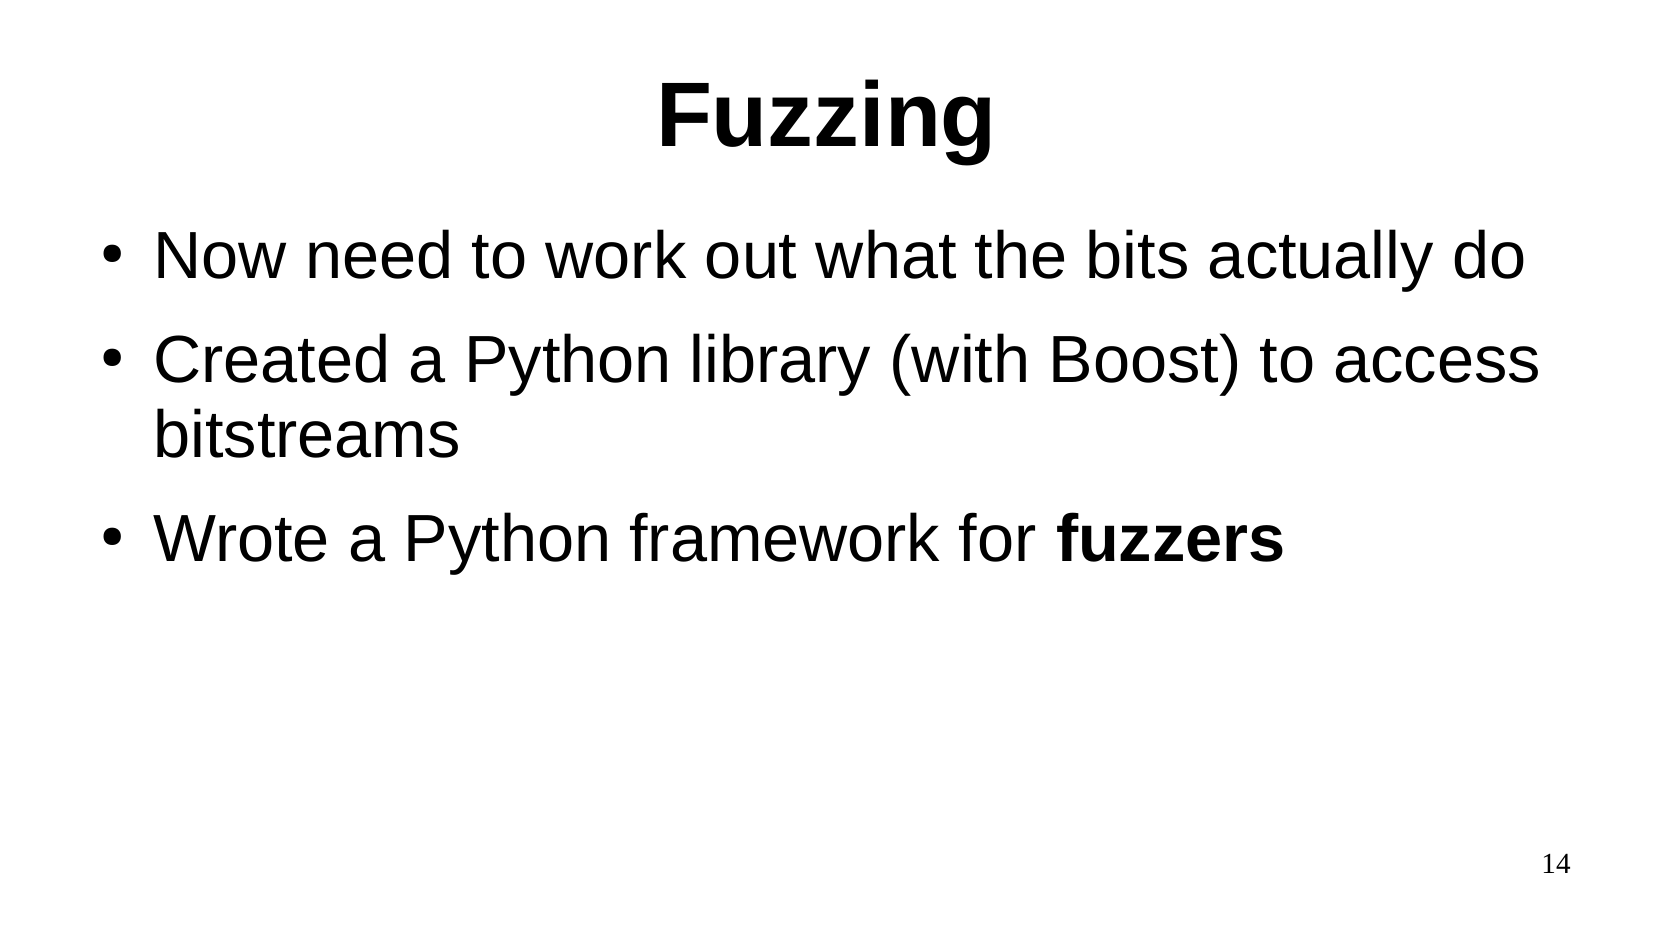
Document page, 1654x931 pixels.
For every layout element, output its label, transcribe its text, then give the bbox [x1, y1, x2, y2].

title Fuzzing [82, 37, 1571, 193]
list Now need to work out what the bits actually do Created a Python library (with Boost) to access bitstreams Wrote a Python framework for fuzzers [82, 217, 1571, 758]
